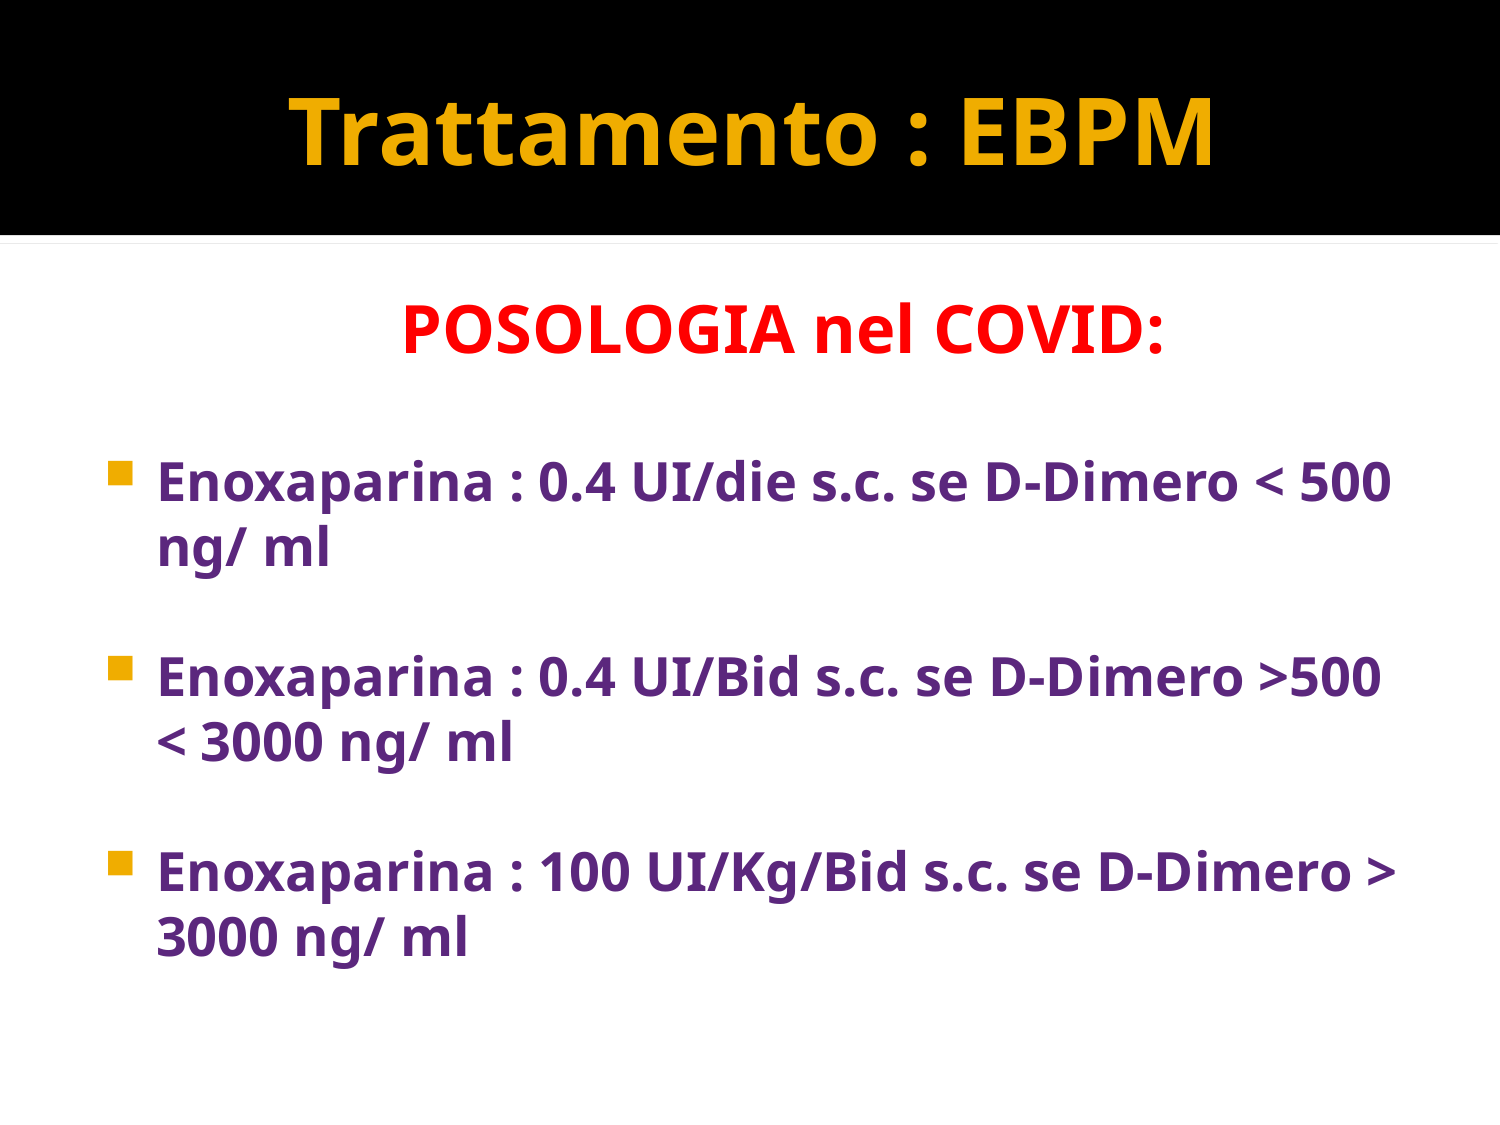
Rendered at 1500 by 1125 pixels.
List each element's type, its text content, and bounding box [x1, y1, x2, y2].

title Trattamento : EBPM [75, 25, 1425, 231]
list POSOLOGIA nel COVID: Enoxaparina : 0.4 UI/die s.c. se D-Dimero < 500 ng/ ml Enoxaparina : 0.4 UI/Bid s.c. se D-Dimero >500 < 3000 ng/ ml Enoxaparina : 100 UI/Kg/Bid s.c. se D-Dimero > 3000 ng/ ml [75, 271, 1425, 1031]
